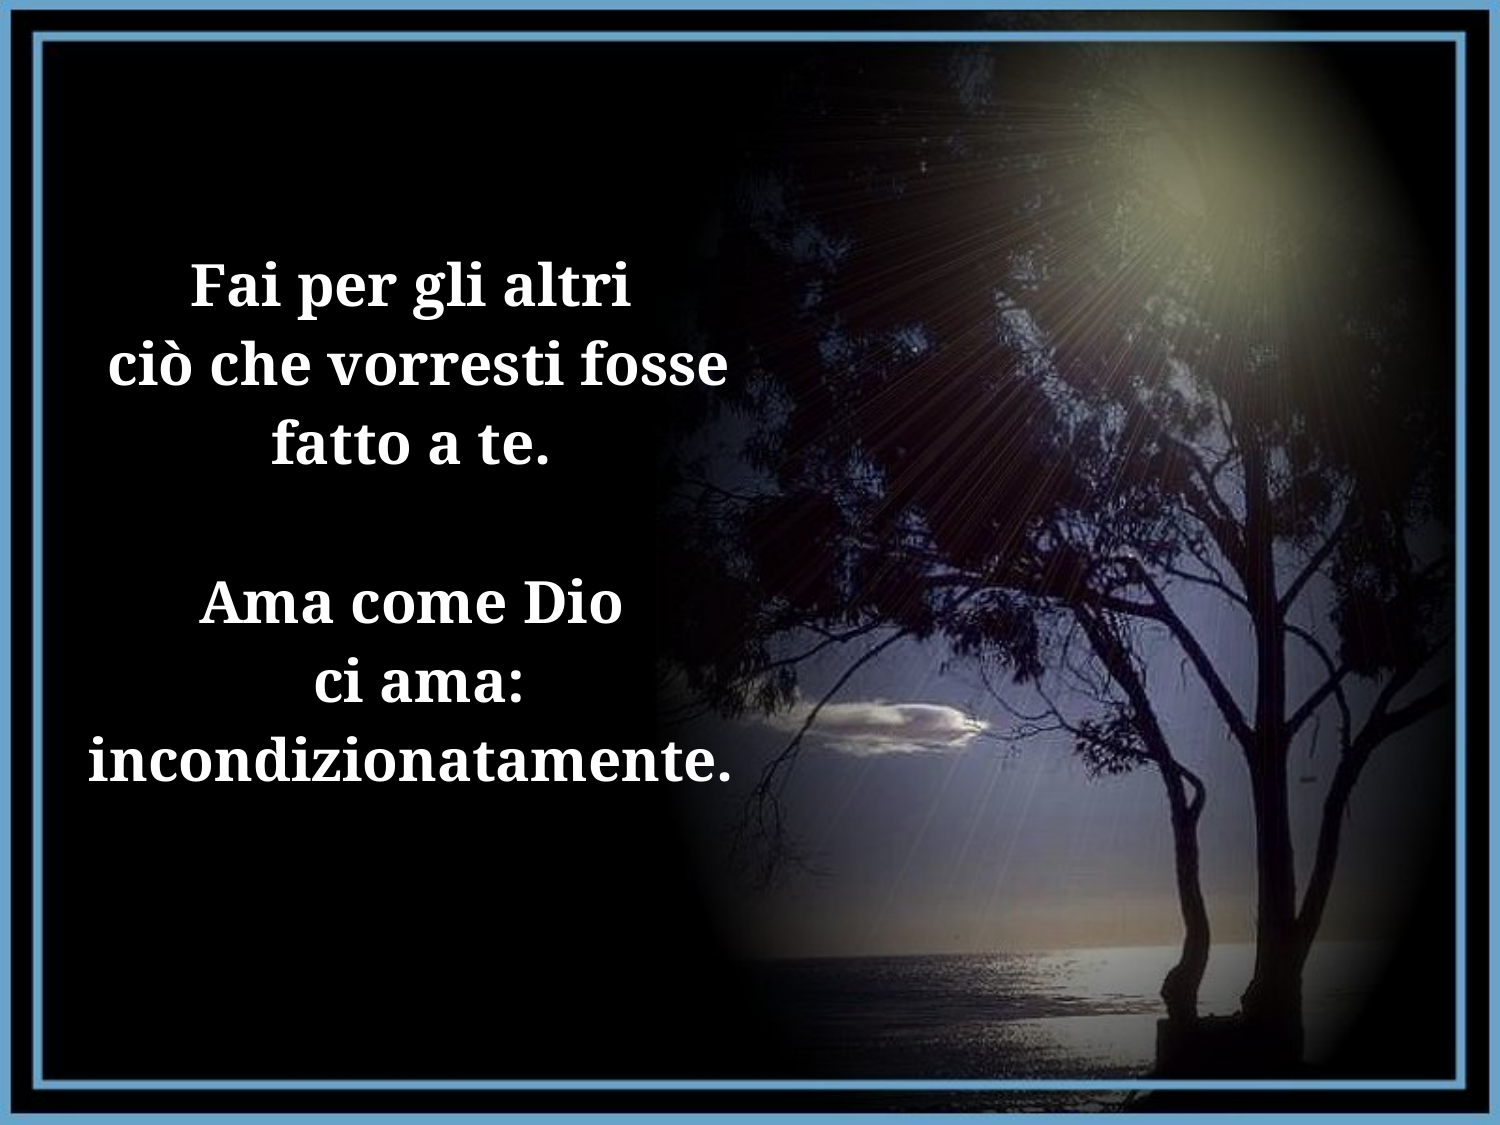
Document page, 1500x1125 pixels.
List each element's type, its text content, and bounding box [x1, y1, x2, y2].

picture [0, 0, 1500, 1125]
text_box Fai per gli altri ciò che vorresti fosse fatto a te. Ama come Dio ci ama: incondizionatamente. [41, 236, 798, 807]
